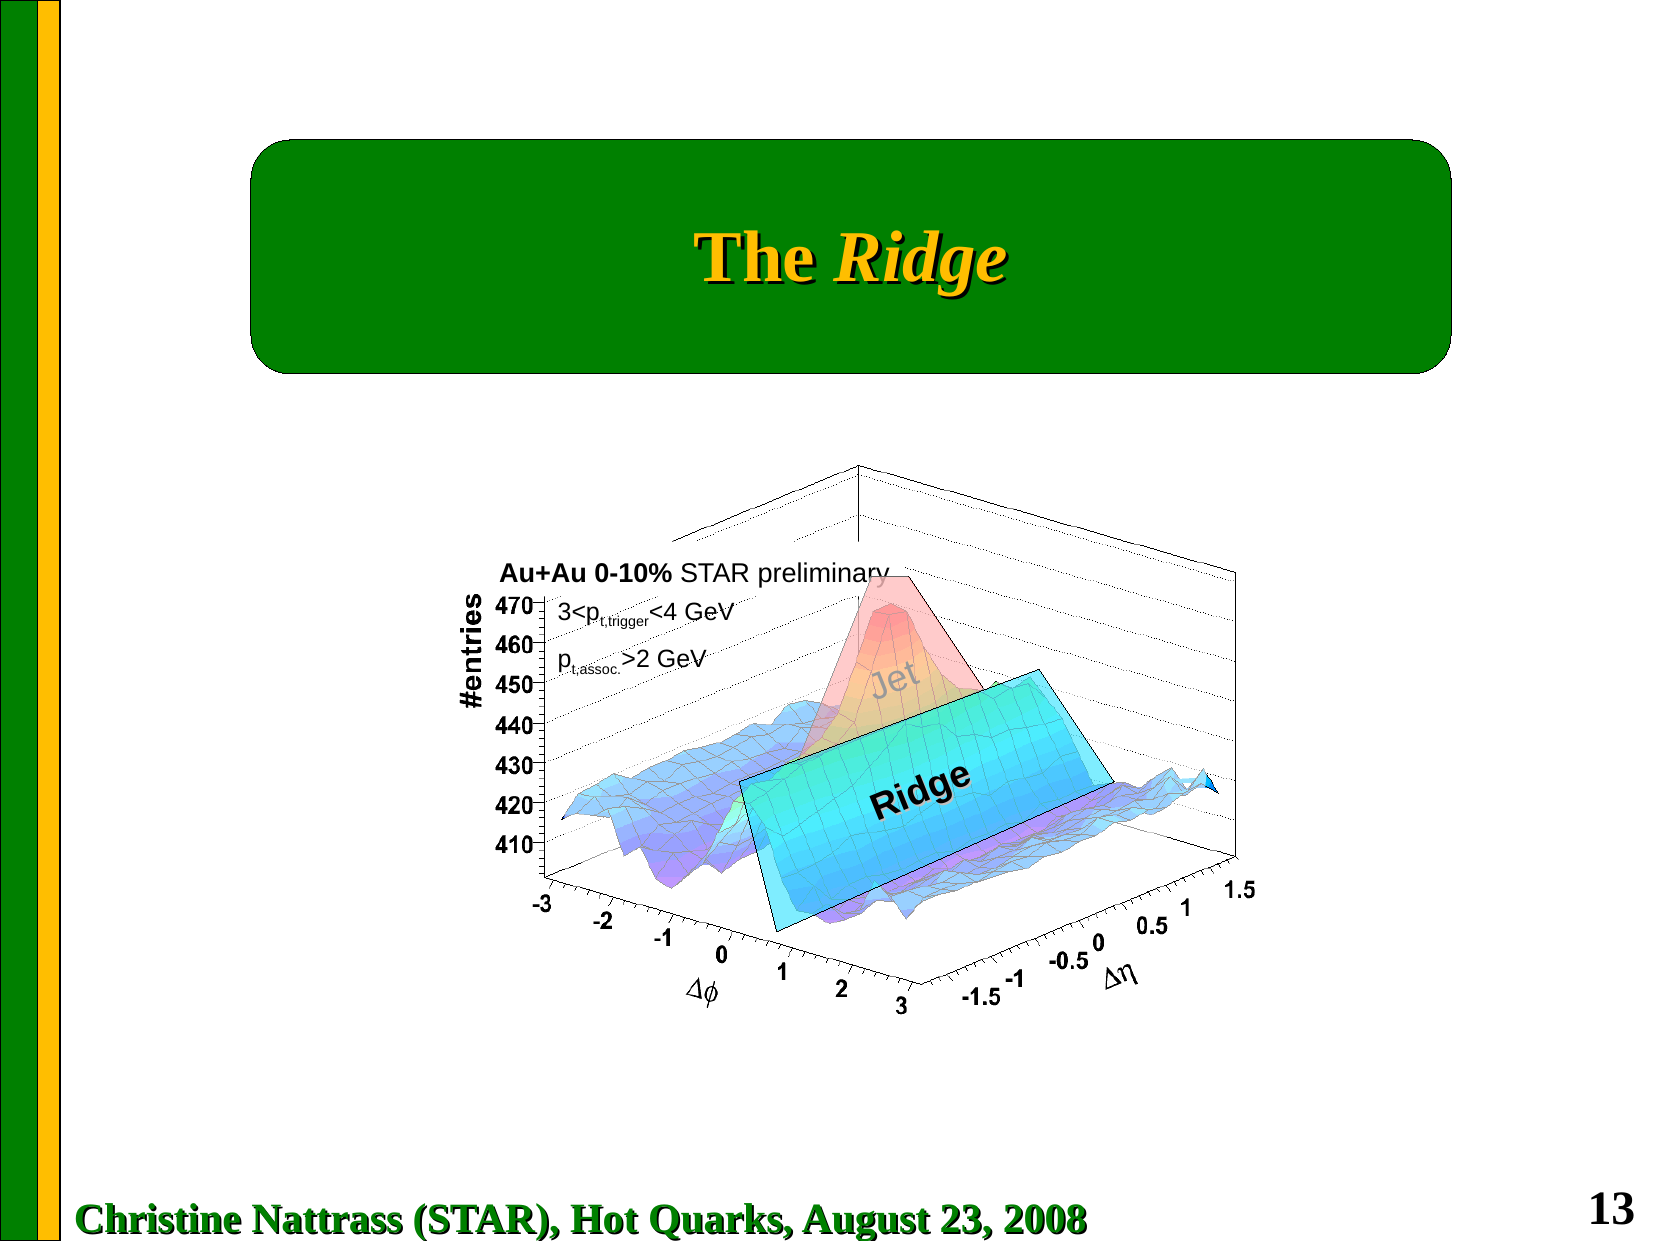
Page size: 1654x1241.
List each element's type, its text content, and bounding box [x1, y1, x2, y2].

picture [458, 400, 1321, 1049]
text_box The Ridge [250, 139, 1452, 374]
text_box [564, 576, 1208, 970]
text_box 3<pt,trigger<4 GeV pt,assoc.>2 GeV [542, 597, 784, 685]
text_box Au+Au 0-10% STAR preliminary [484, 541, 905, 597]
text_box 13 [1537, 1174, 1651, 1241]
text_box Ridge [847, 718, 1043, 842]
